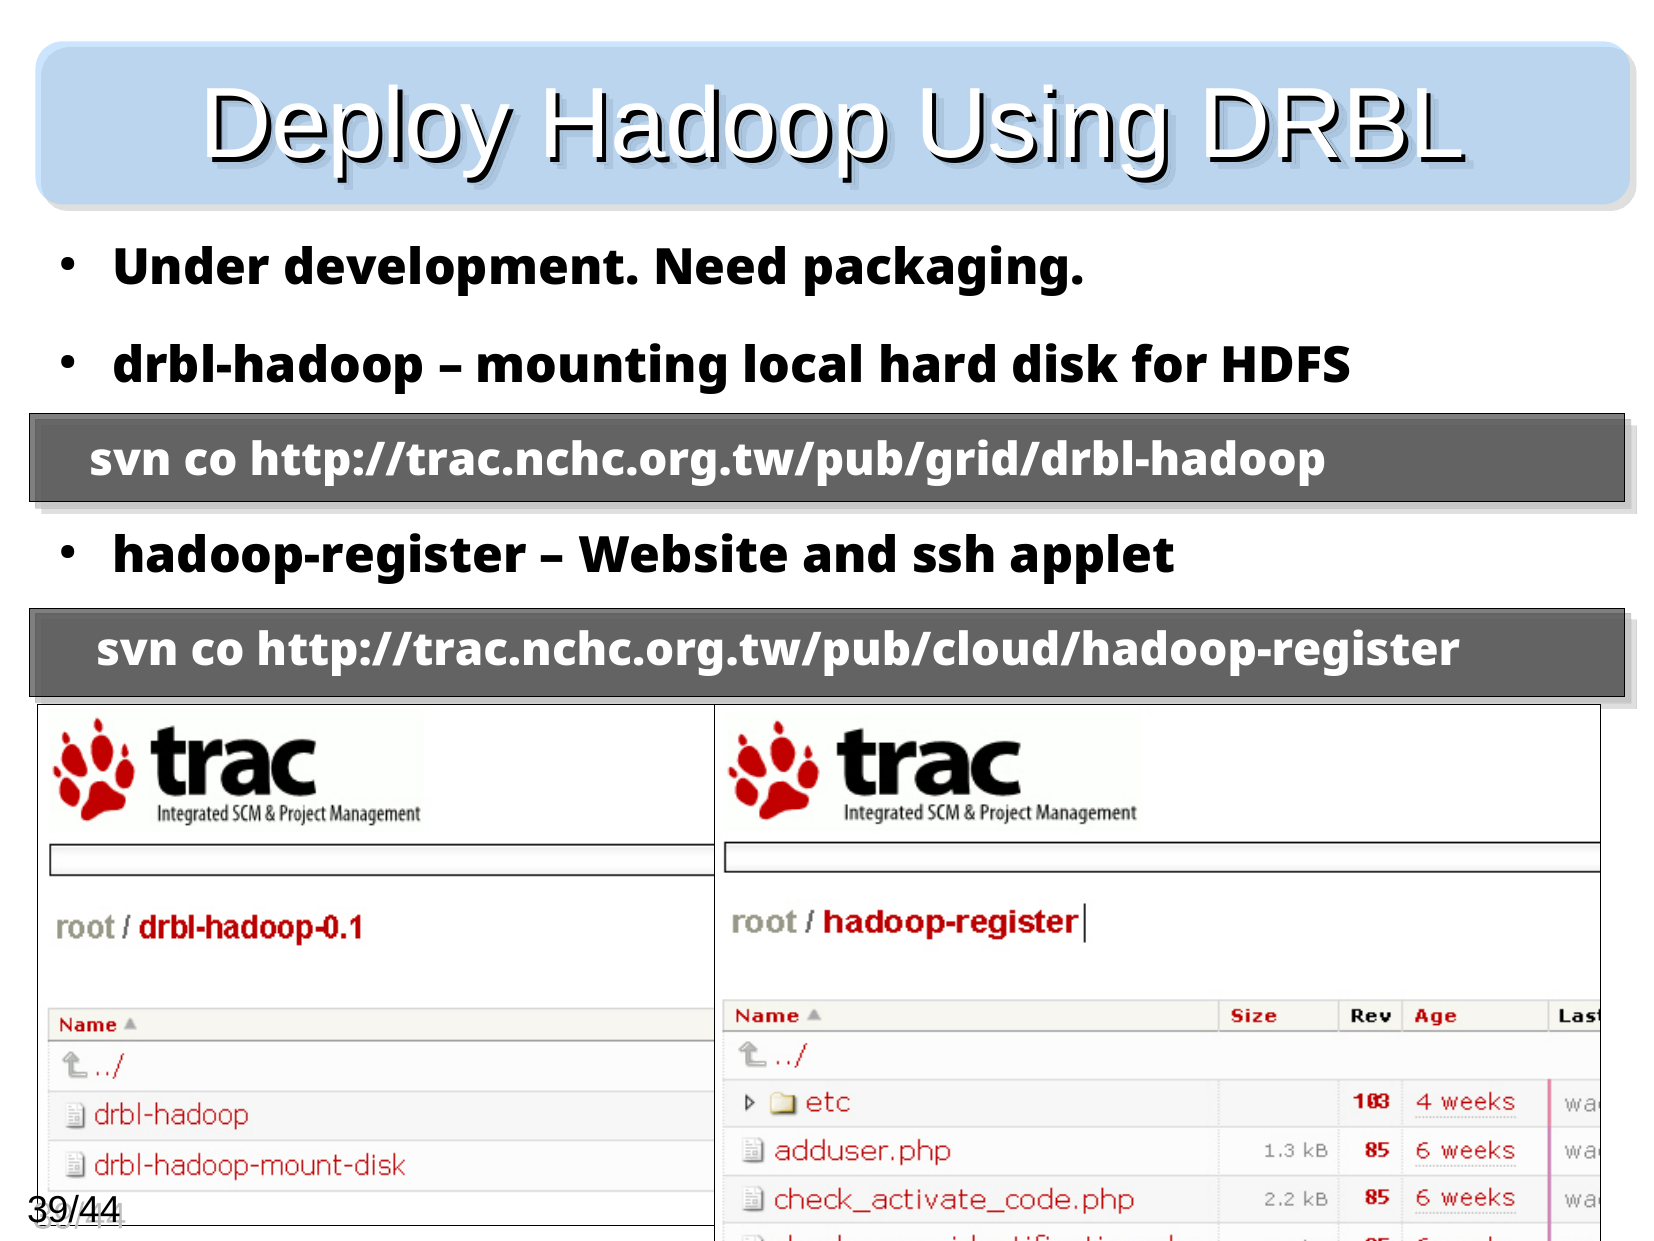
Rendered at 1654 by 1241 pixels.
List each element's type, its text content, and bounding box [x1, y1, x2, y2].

text_box [29, 608, 1625, 697]
text_box <編號>/44 [0, 1181, 148, 1239]
picture [37, 704, 1601, 1241]
text_box Deploy Hadoop Using DRBL [35, 41, 1630, 205]
text_box [29, 413, 41, 502]
list Under development. Need packaging. drbl-hadoop – mounting local hard disk for HDFS svn co http://trac.nchc.org.tw/pub/grid/drbl-hadoop hadoop-register – Website and ssh applet svn co http://trac.nchc.org.tw/pub/cloud/hadoop-register [41, 231, 1625, 690]
